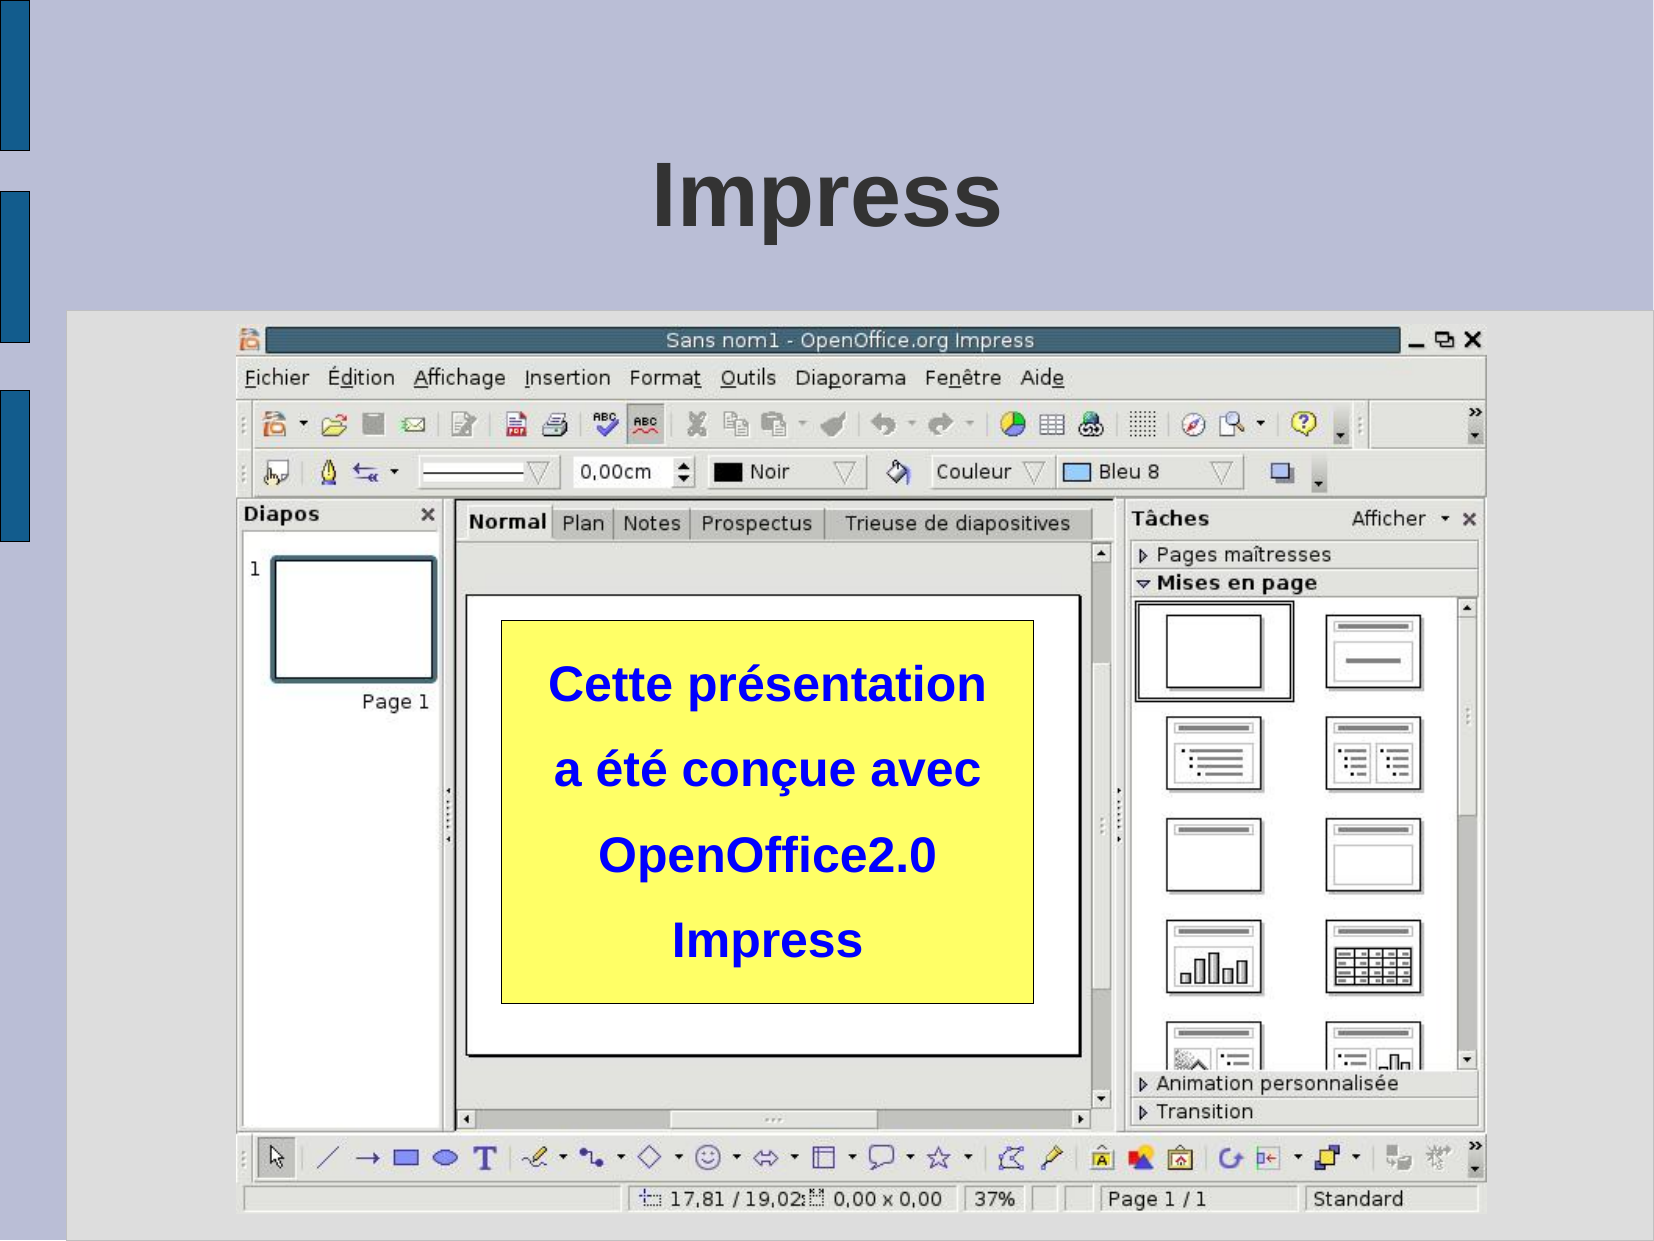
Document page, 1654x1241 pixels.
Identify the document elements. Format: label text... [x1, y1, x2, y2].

text_box Cette présentation a été conçue avec OpenOffice2.0 Impress [501, 620, 1034, 1004]
picture [236, 324, 1487, 1214]
title Impress [121, 91, 1534, 299]
